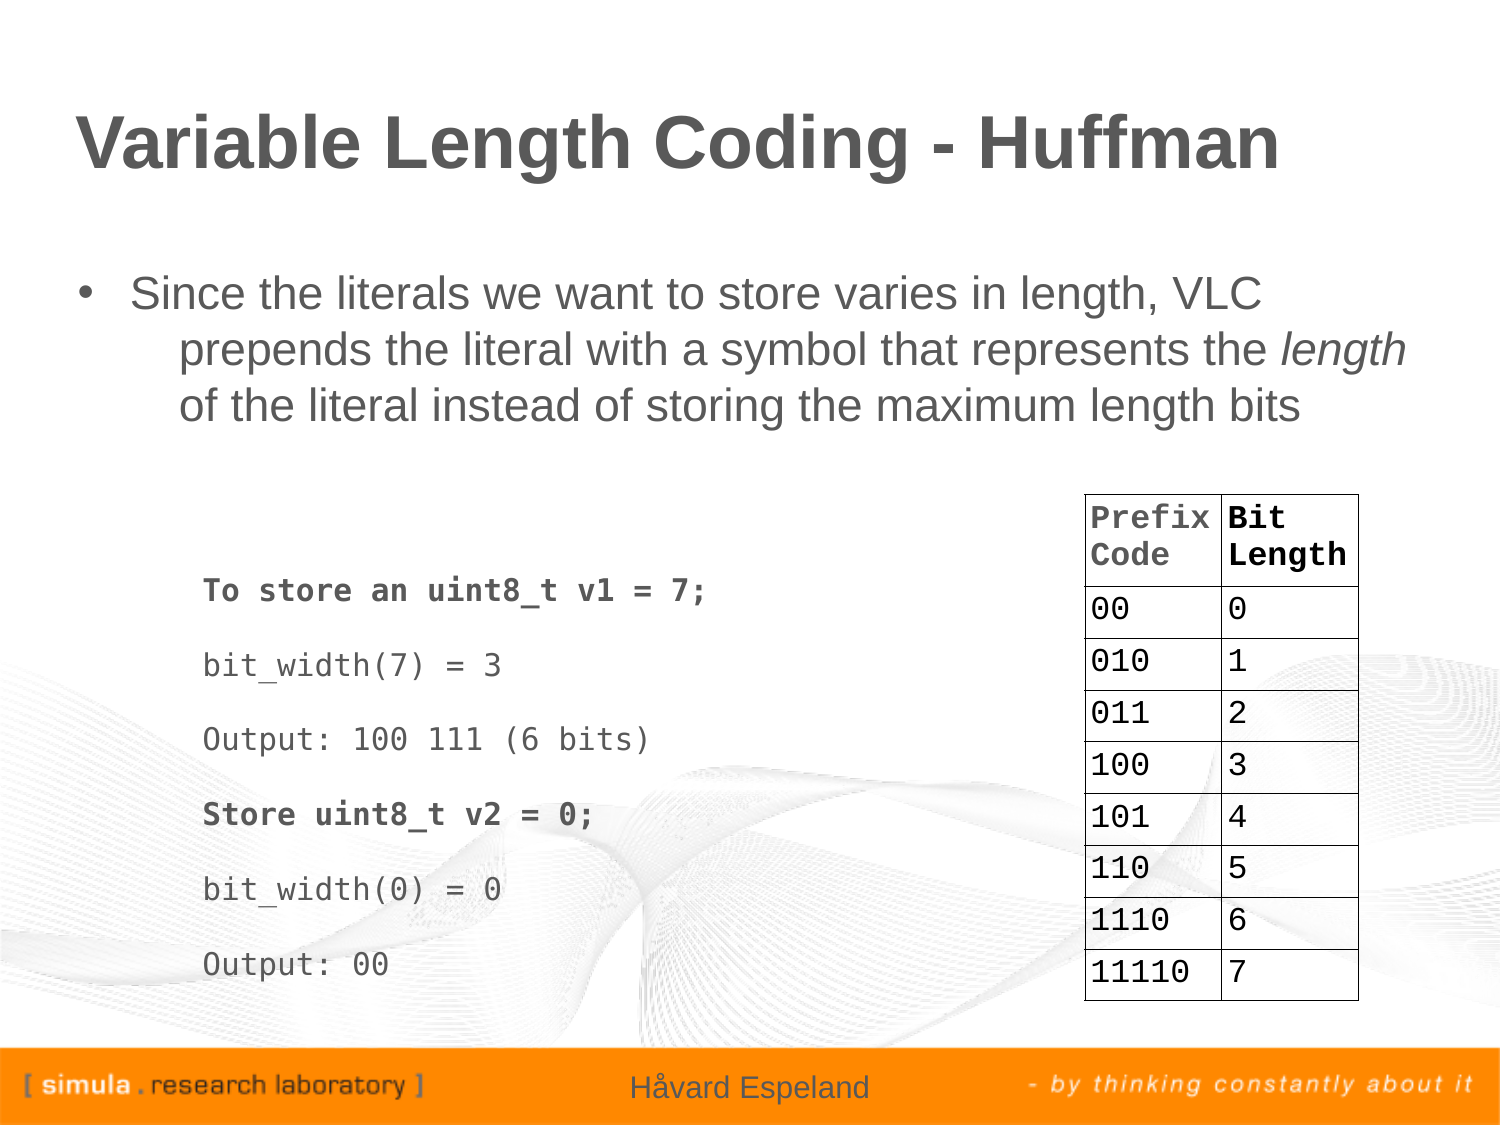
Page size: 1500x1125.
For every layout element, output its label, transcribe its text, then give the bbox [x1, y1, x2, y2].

title Variable Length Coding - Huffman [75, 52, 1425, 226]
table_cell 7 [1222, 950, 1358, 1000]
table_header Bit Length [1222, 495, 1358, 586]
table_cell 011 [1086, 691, 1221, 741]
picture [0, 654, 1500, 1125]
table_cell 1 [1222, 639, 1358, 690]
table_cell 110 [1086, 846, 1221, 897]
table_cell 6 [1222, 898, 1358, 949]
table_cell 1110 [1086, 898, 1221, 949]
table_cell 4 [1222, 794, 1358, 845]
table_cell 100 [1086, 742, 1221, 793]
table_cell 3 [1222, 742, 1358, 793]
text_box To store an uint8_t v1 = 7; bit_width(7) = 3 Output: 100 111 (6 bits) Store uint8_t v2 = 0; bit_width(0) = 0 Output: 00 [187, 562, 826, 1027]
table_cell 0 [1222, 587, 1358, 638]
table_header Prefix Code [1086, 495, 1221, 586]
table_cell 5 [1222, 846, 1358, 897]
table_cell 00 [1086, 587, 1221, 638]
table_cell 11110 [1086, 950, 1221, 1000]
table_cell 2 [1222, 691, 1358, 741]
table_cell 101 [1086, 794, 1221, 845]
list Since the literals we want to store varies in length, VLC prepends the literal with a symbol that represents the length of the literal instead of storing the maximum length bits [75, 263, 1425, 488]
table_cell 010 [1086, 639, 1221, 690]
